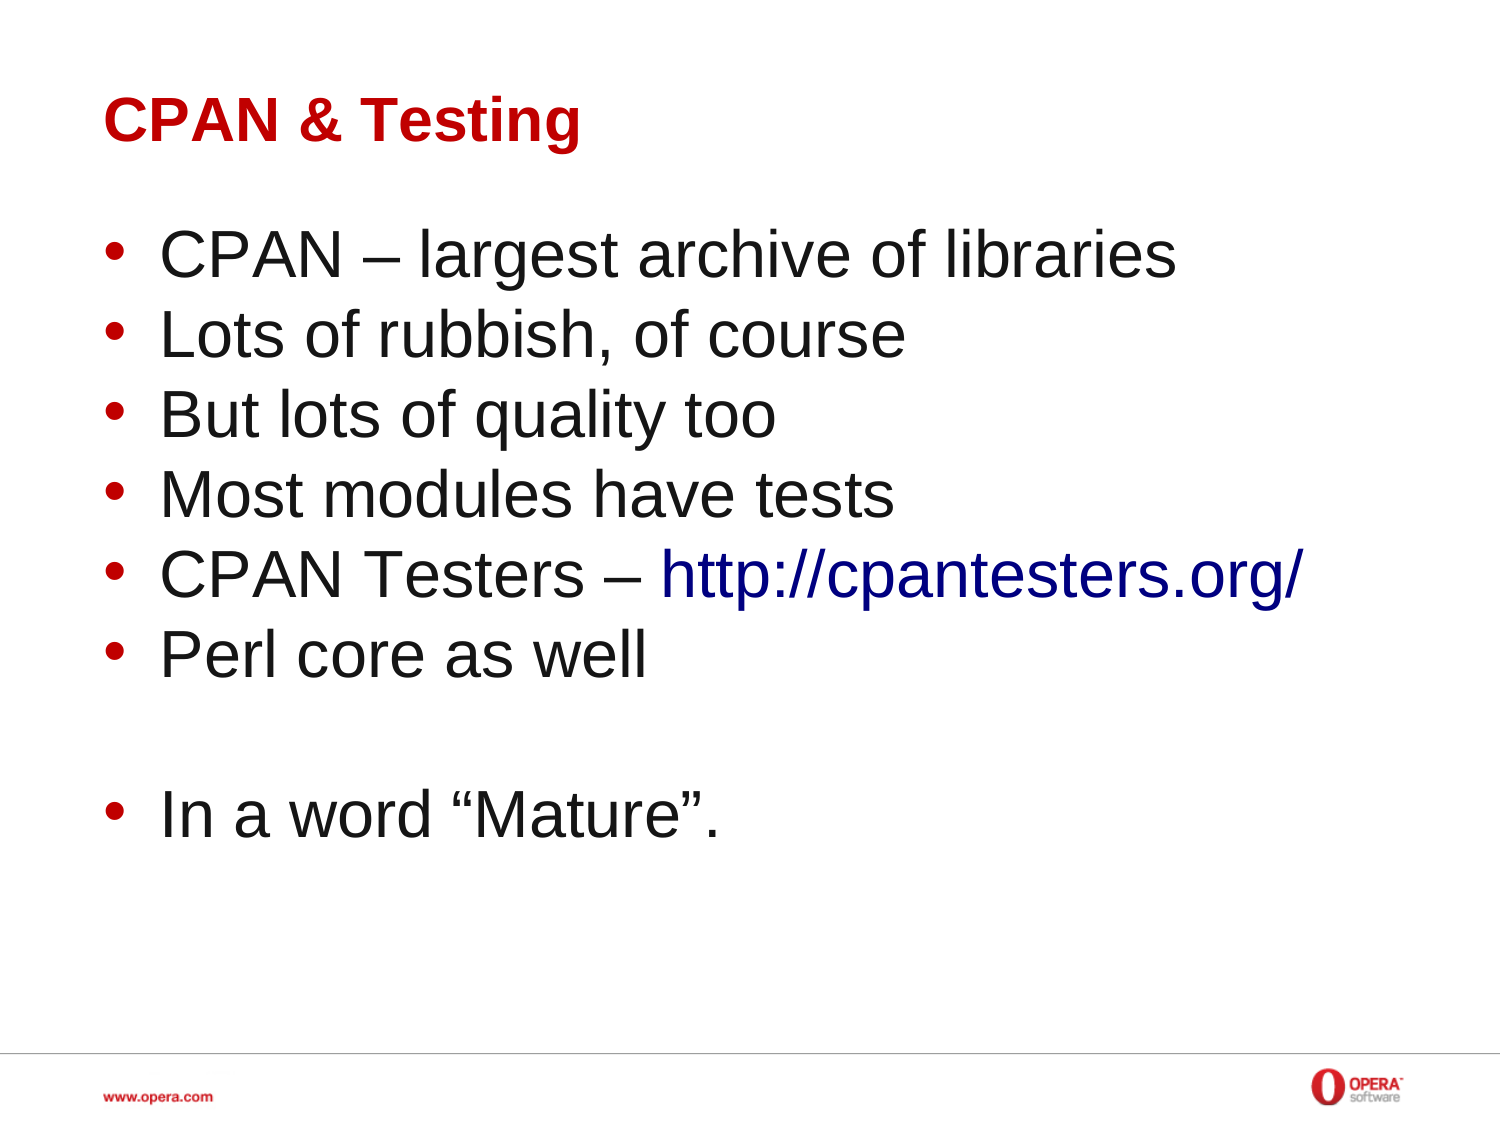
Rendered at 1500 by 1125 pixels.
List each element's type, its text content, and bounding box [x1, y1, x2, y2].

title CPAN & Testing [88, 70, 1412, 162]
picture [0, 1053, 1500, 1123]
list CPAN – largest archive of libraries Lots of rubbish, of course But lots of quality too Most modules have tests CPAN Testers – http://cpantesters.org/ Perl core as well In a word “Mature”. [88, 203, 1412, 871]
